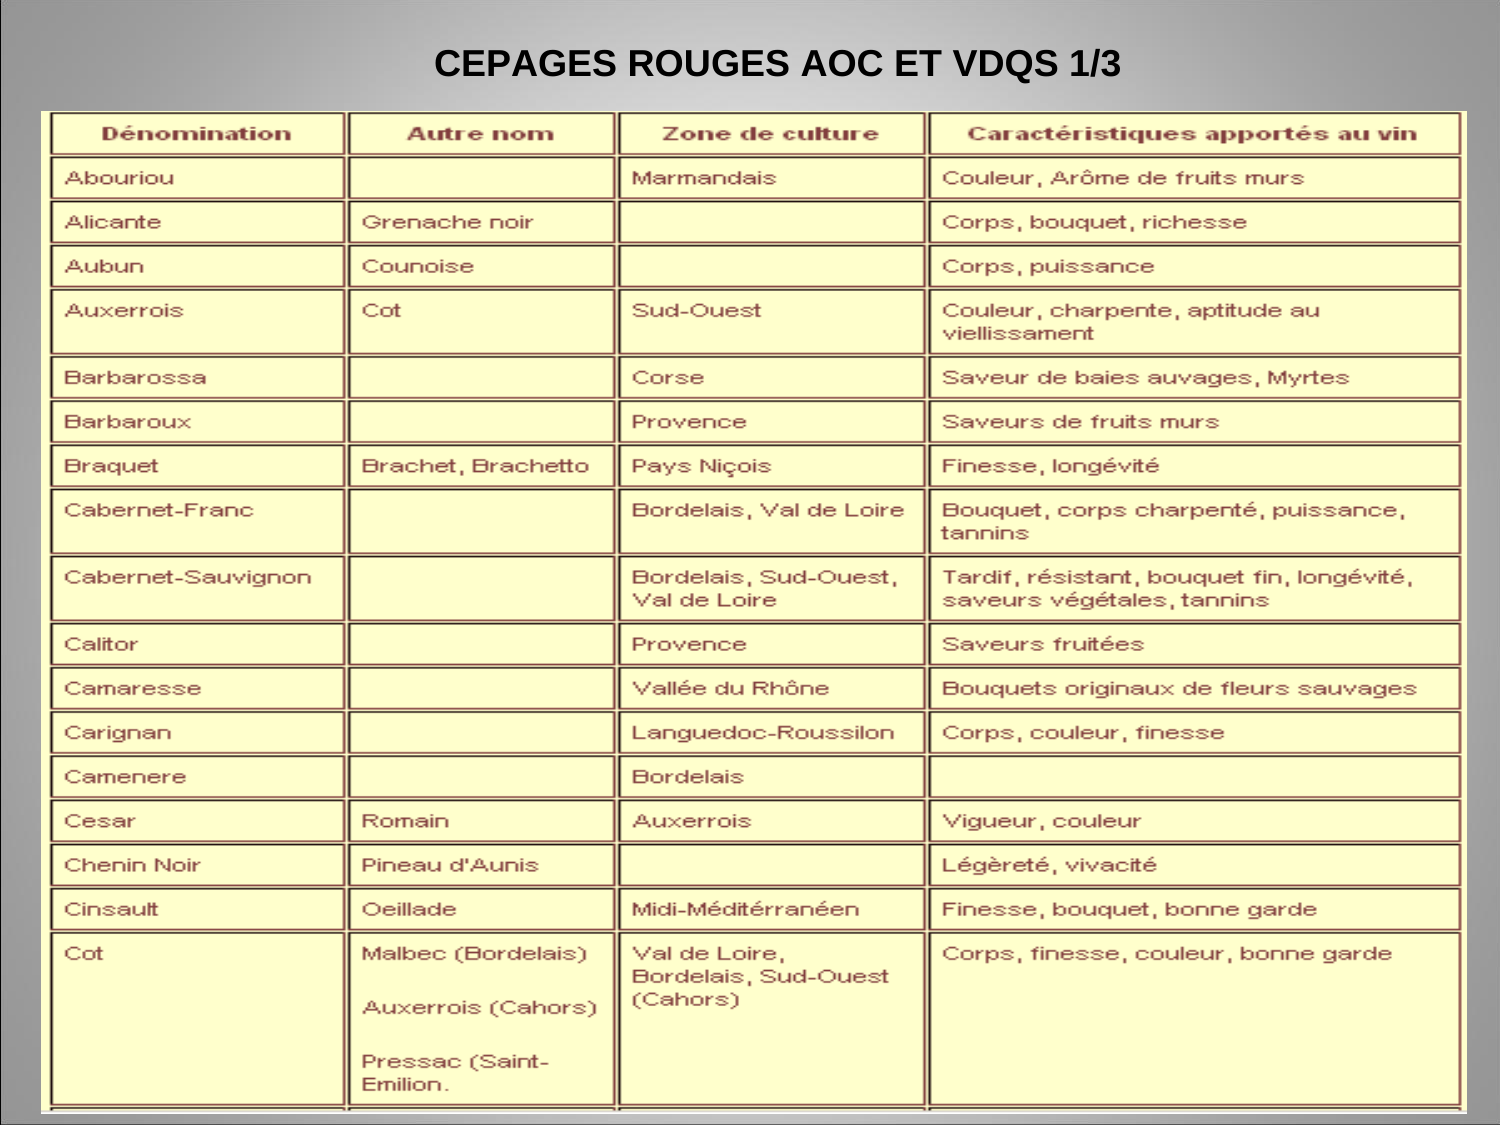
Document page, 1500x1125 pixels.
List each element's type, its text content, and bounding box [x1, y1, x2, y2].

text_box [41, 111, 1467, 1114]
text_box CEPAGES ROUGES AOC ET VDQS 1/3 [419, 30, 1137, 92]
picture [0, 0, 1500, 1125]
